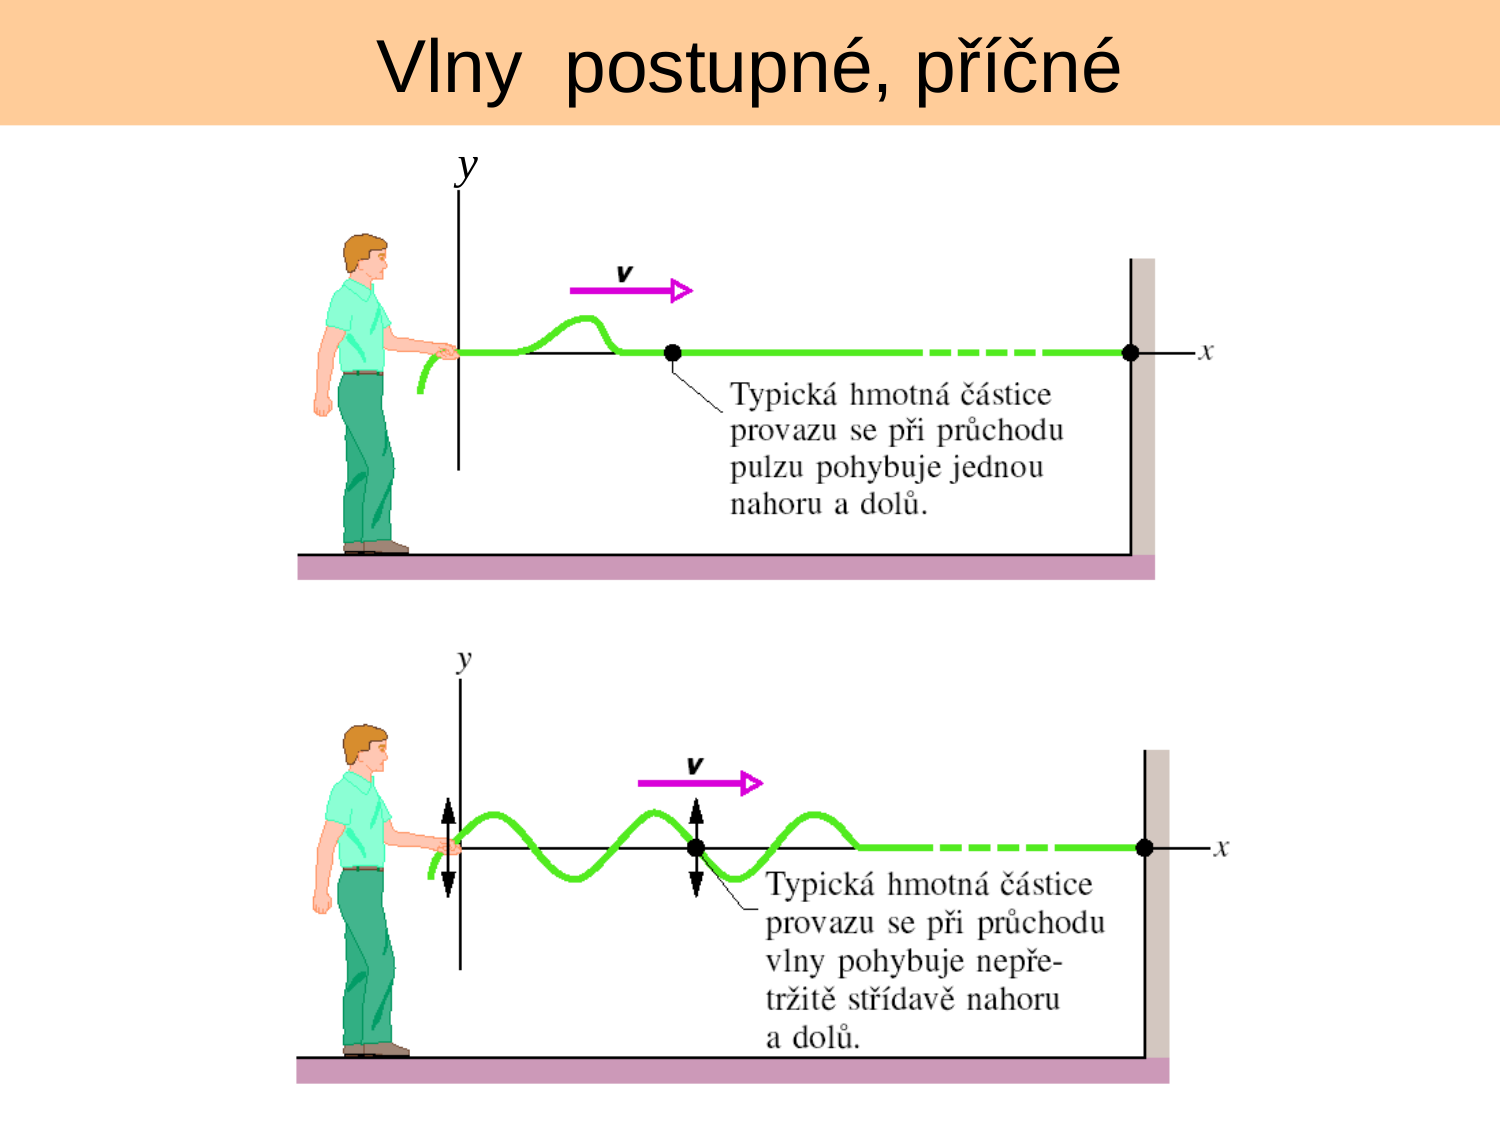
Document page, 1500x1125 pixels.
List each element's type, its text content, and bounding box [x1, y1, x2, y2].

picture [287, 642, 1238, 1088]
text_box Vlny postupné, příčné [0, 0, 1500, 126]
text_box y [443, 125, 510, 196]
picture [287, 177, 1225, 588]
